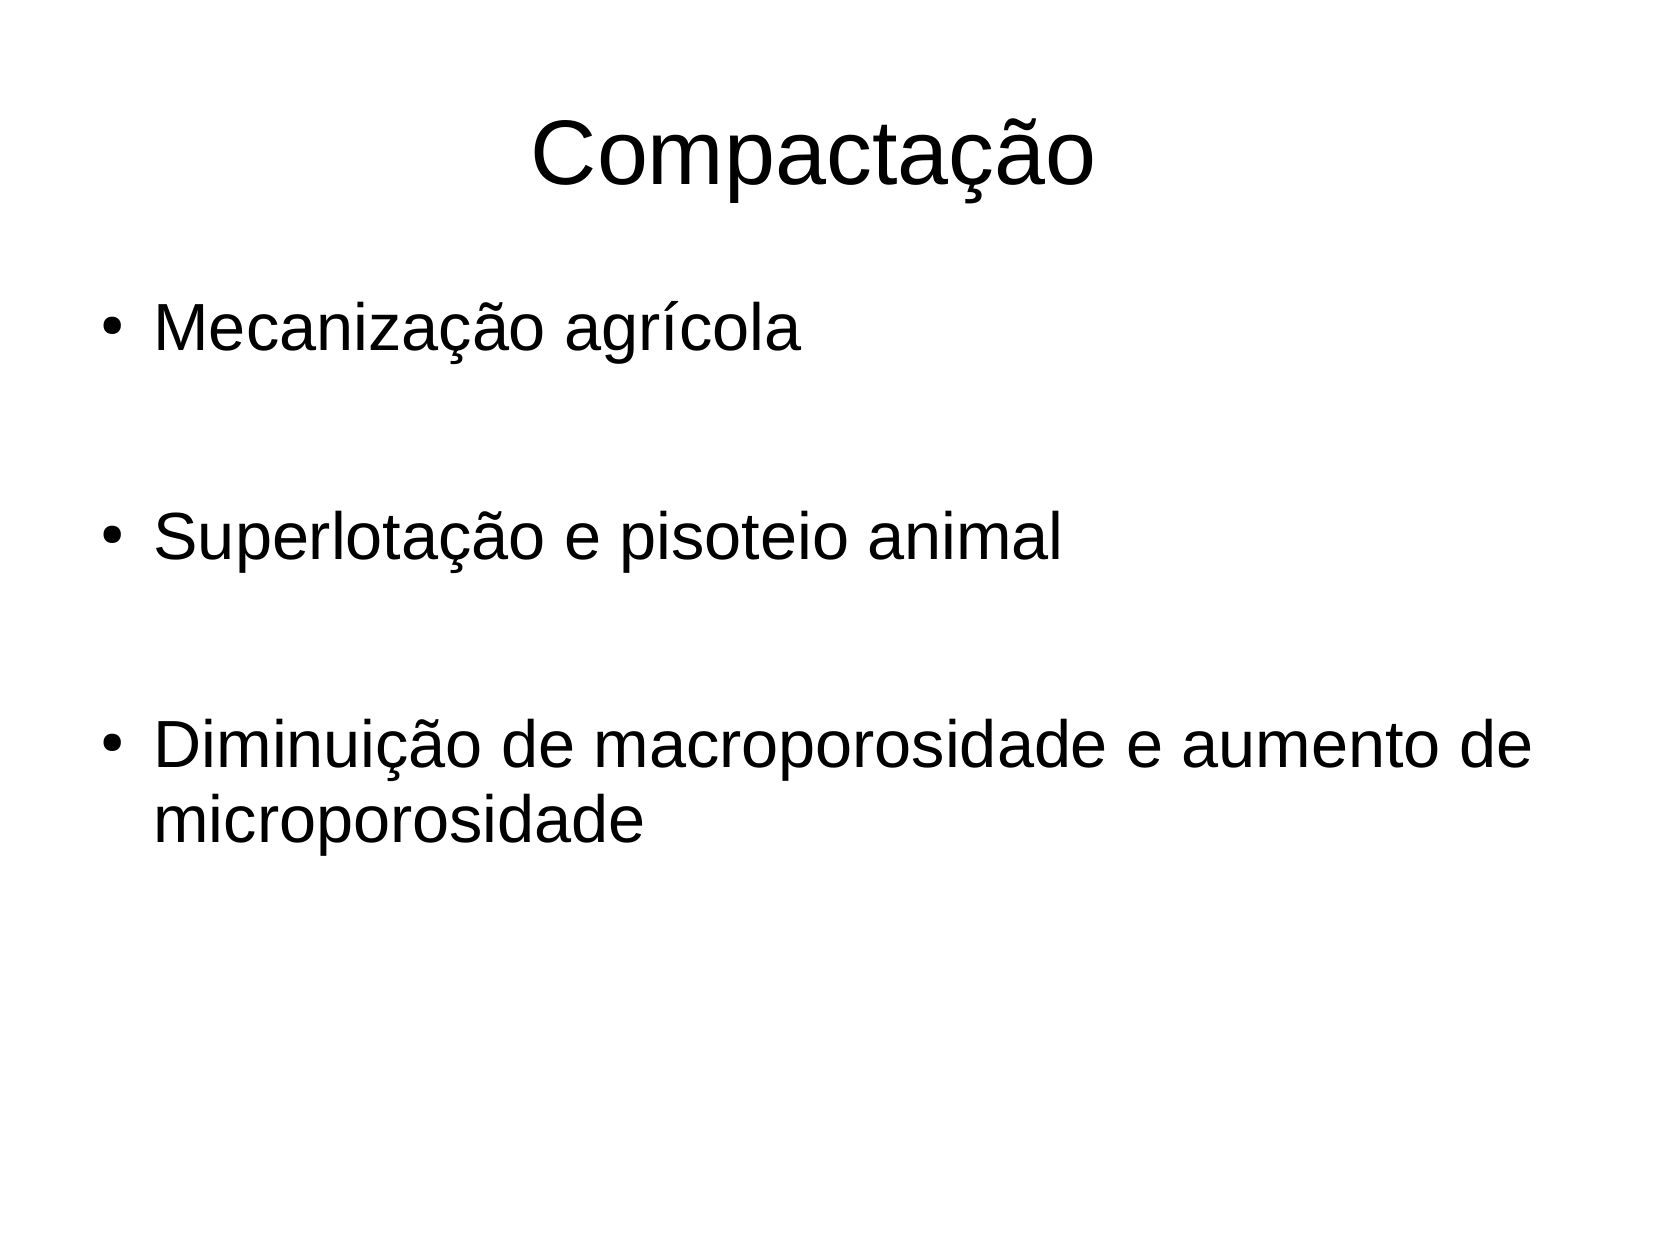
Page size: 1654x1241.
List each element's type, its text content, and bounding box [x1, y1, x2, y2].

title Compactação [82, 49, 1571, 257]
list Mecanização agrícola Superlotação e pisoteio animal Diminuição de macroporosidade e aumento de microporosidade [82, 290, 1571, 1010]
